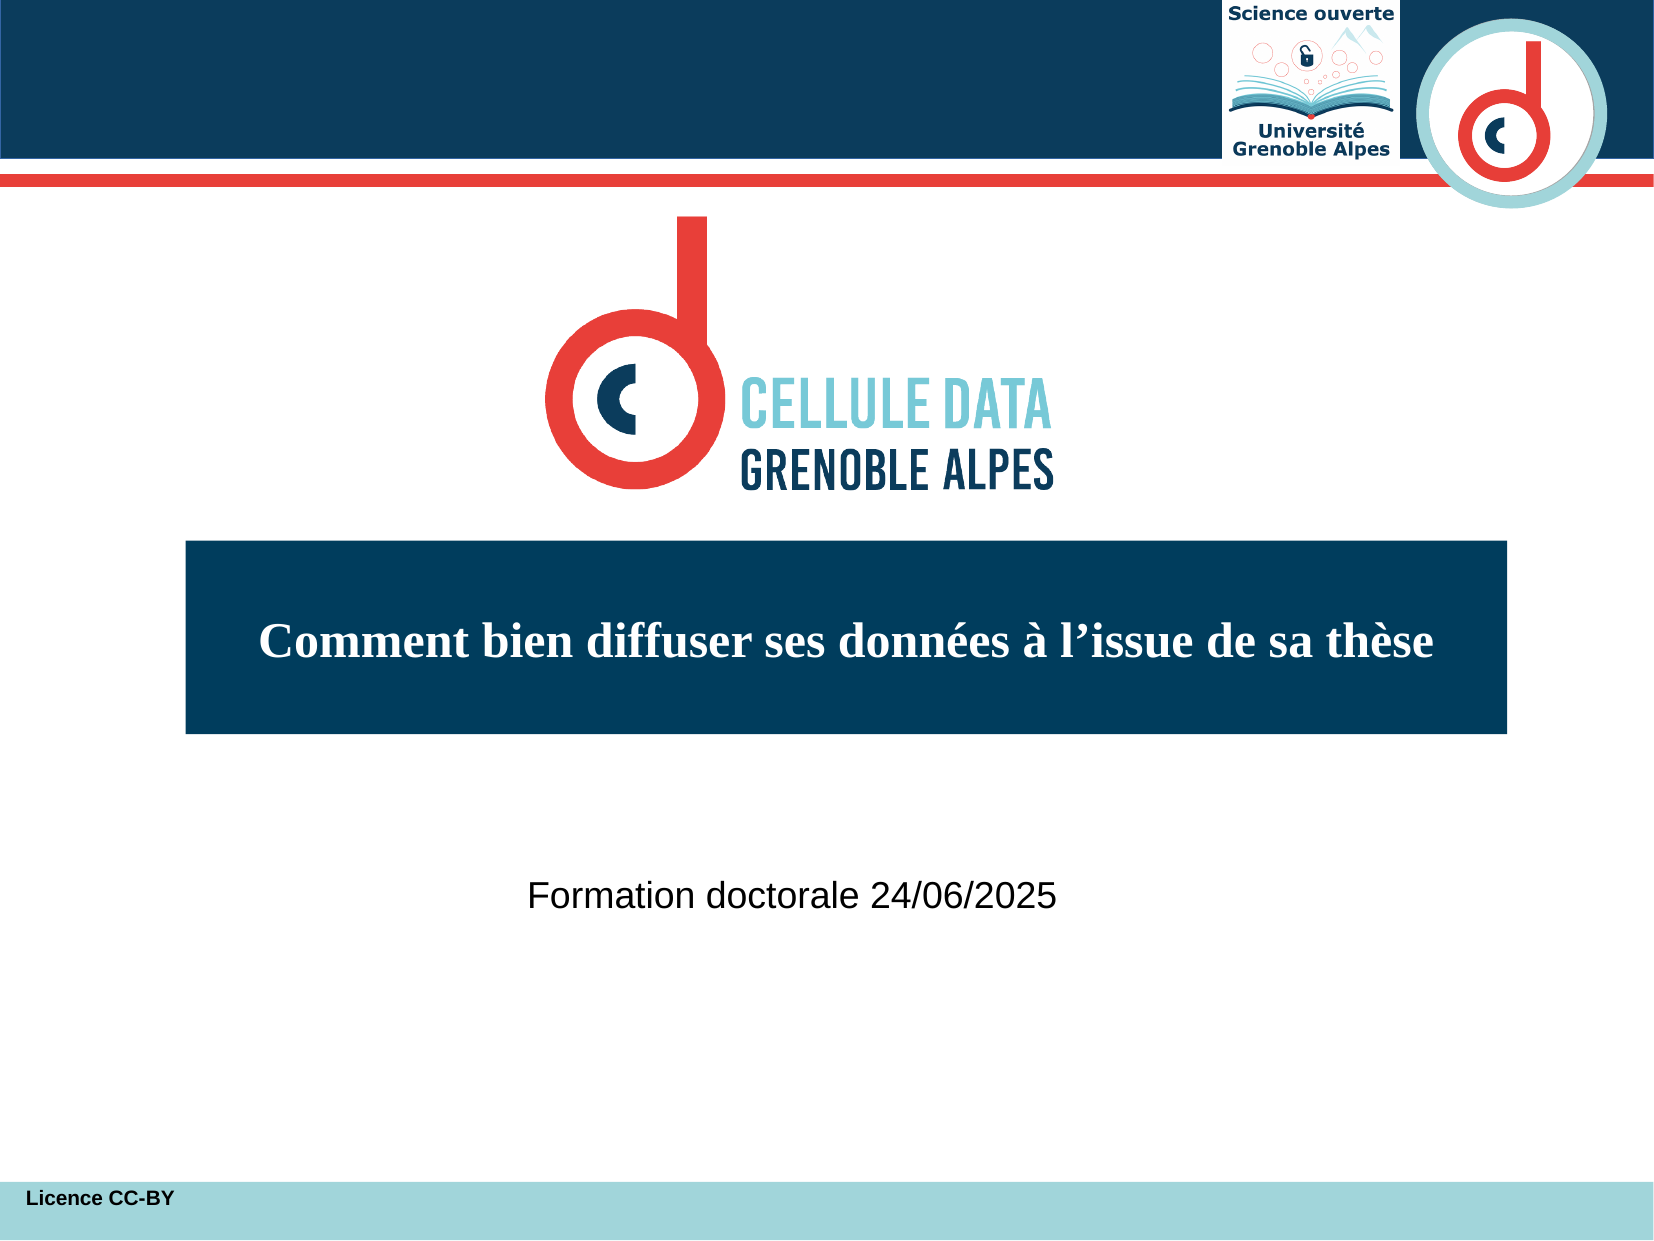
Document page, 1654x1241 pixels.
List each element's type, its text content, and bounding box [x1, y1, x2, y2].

text_box Licence CC-BY [10, 1178, 258, 1241]
picture [1222, 0, 1400, 166]
text_box Formation doctorale 24/06/2025 [512, 866, 1103, 1008]
picture [545, 216, 1090, 522]
title Comment bien diffuser ses données à l’issue de sa thèse [185, 540, 1508, 735]
